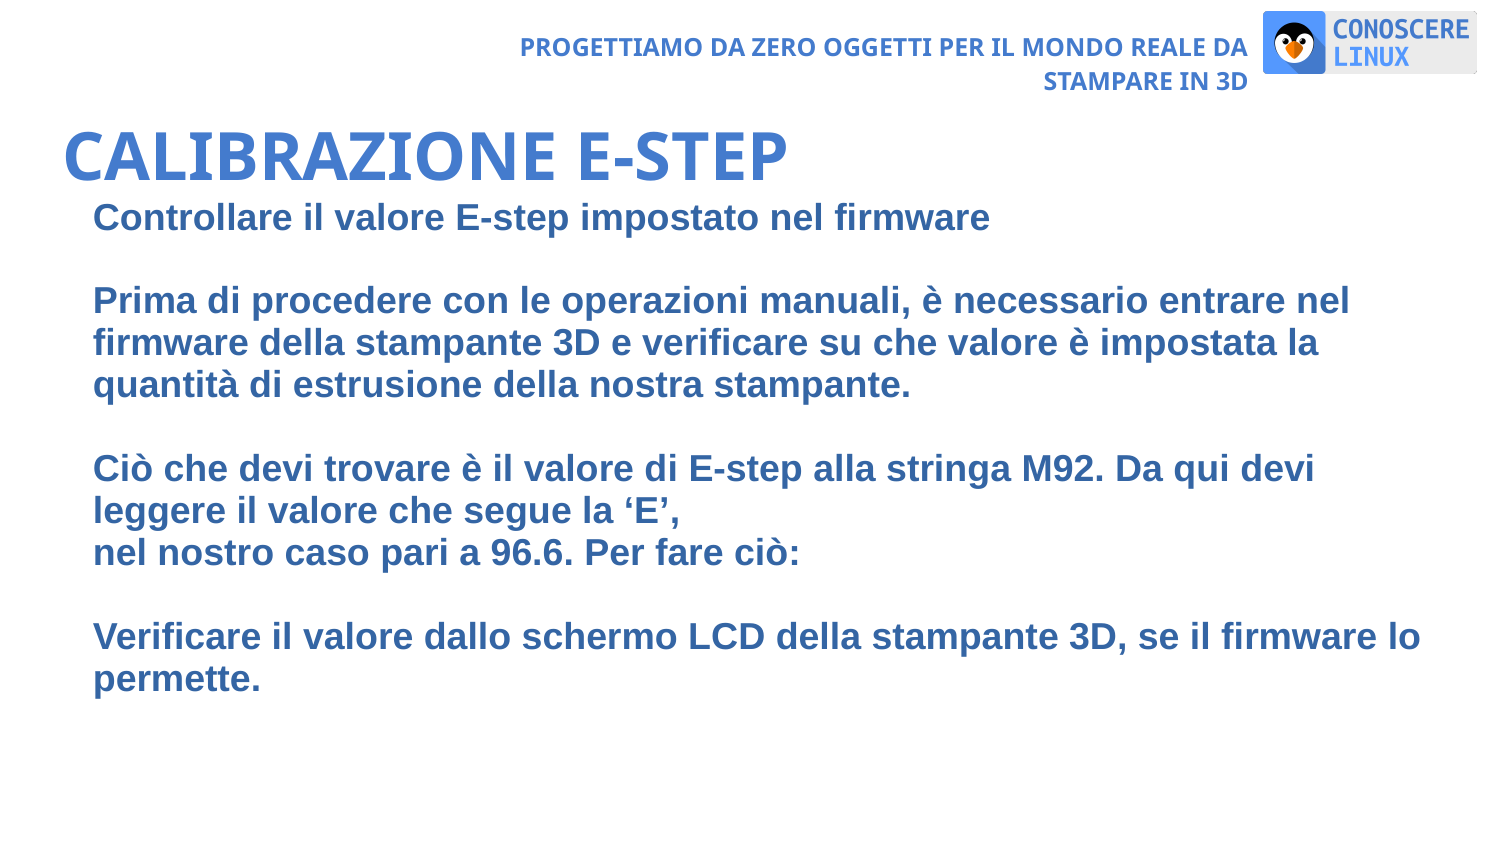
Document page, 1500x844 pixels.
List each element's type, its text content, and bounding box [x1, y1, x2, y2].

text_box PROGETTIAMO DA ZERO OGGETTI PER IL MONDO REALE DA STAMPARE IN 3D [437, 21, 1264, 91]
text_box Controllare il valore E-step impostato nel firmware Prima di procedere con le operazioni manuali, è necessario entrare nel firmware della stampante 3D e verificare su che valore è impostata la quantità di estrusione della nostra stampante. Ciò che devi trovare è il valore di E-step alla stringa M92. Da qui devi leggere il valore che segue la ‘E’, nel nostro caso pari a 96.6. Per fare ciò: Verificare il valore dallo schermo LCD della stampante 3D, se il firmware lo permette. [78, 188, 1442, 708]
text_box CALIBRAZIONE E-STEP [47, 102, 1276, 189]
picture [1263, 11, 1477, 74]
